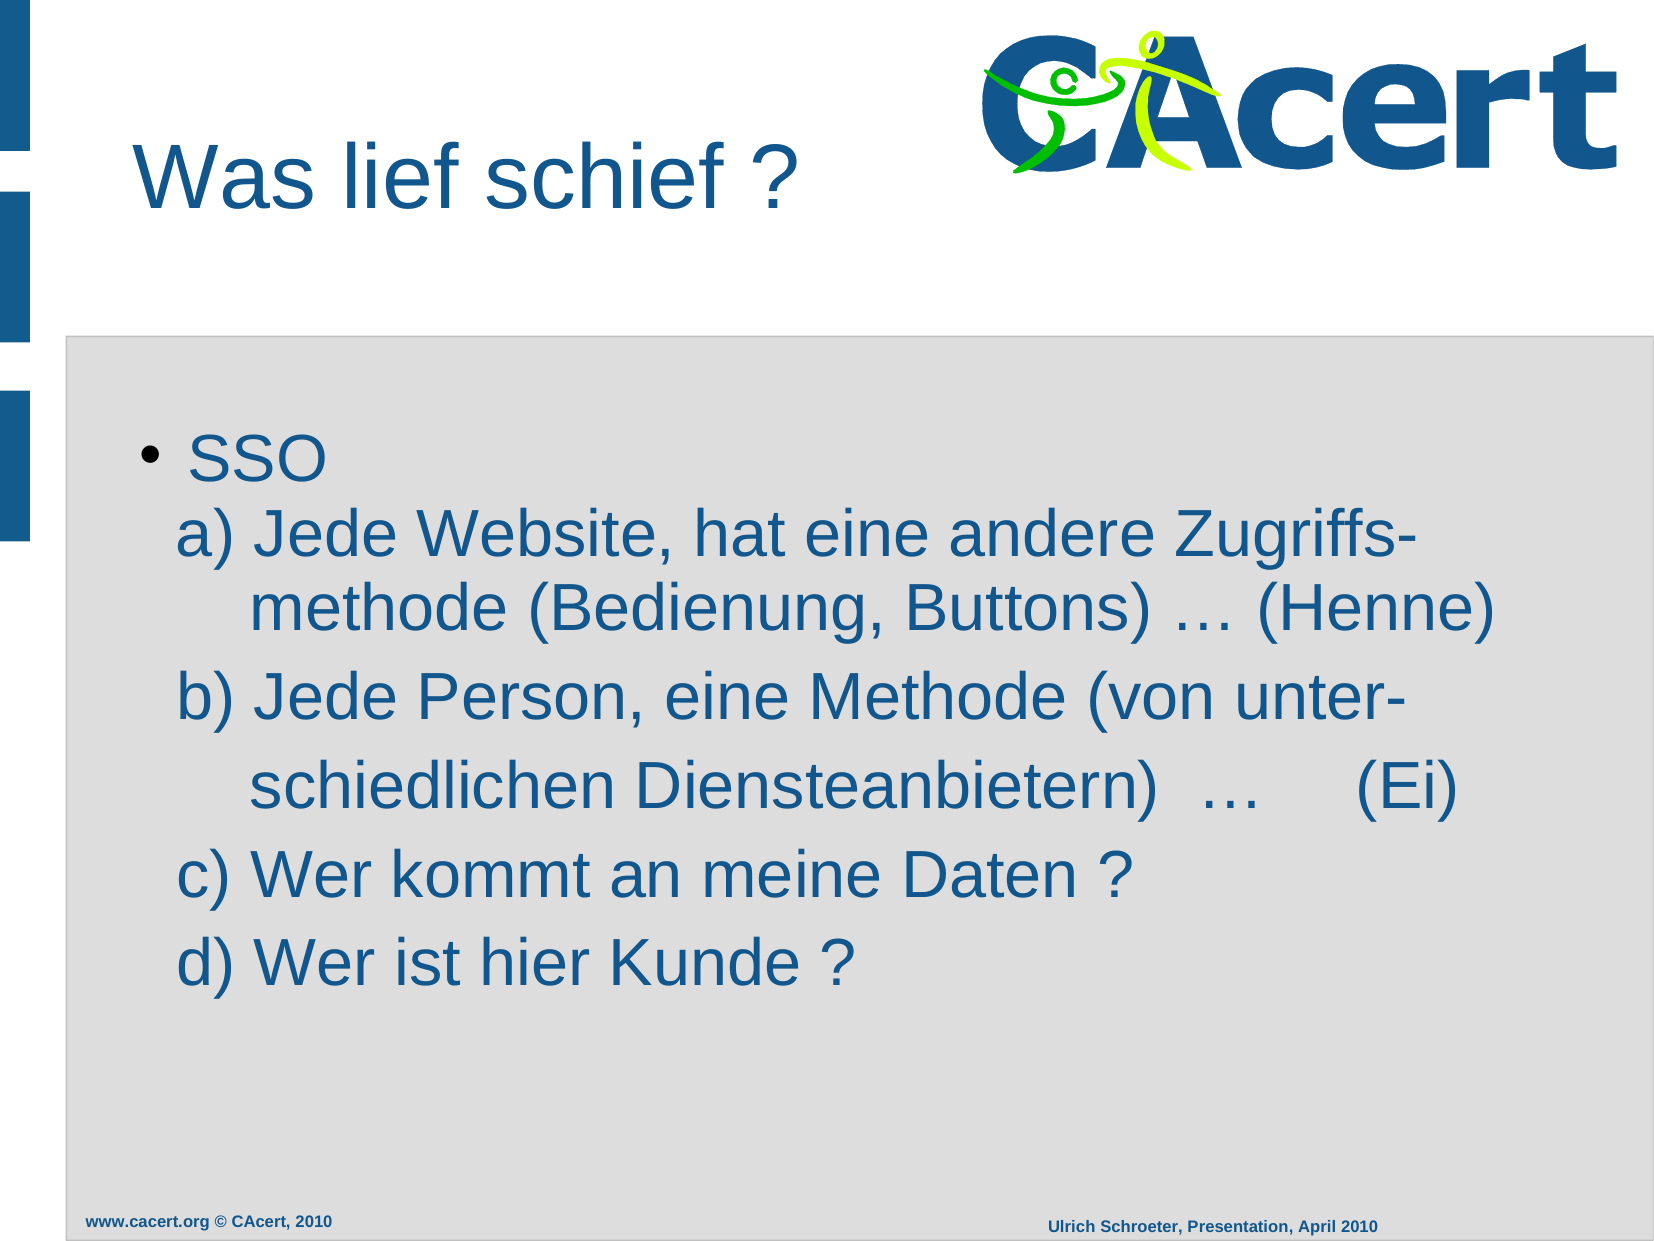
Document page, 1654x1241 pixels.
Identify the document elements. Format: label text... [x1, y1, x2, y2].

text_box Was lief schief ? [118, 118, 817, 236]
text_box SSO a) Jede Website, hat eine andere Zugriffs- methode (Bedienung, Buttons) … (Henne) b) Jede Person, eine Methode (von unter- schiedlichen Diensteanbietern) … (Ei) c) Wer kommt an meine Daten ? d) Wer ist hier Kunde ? [124, 413, 1513, 1008]
